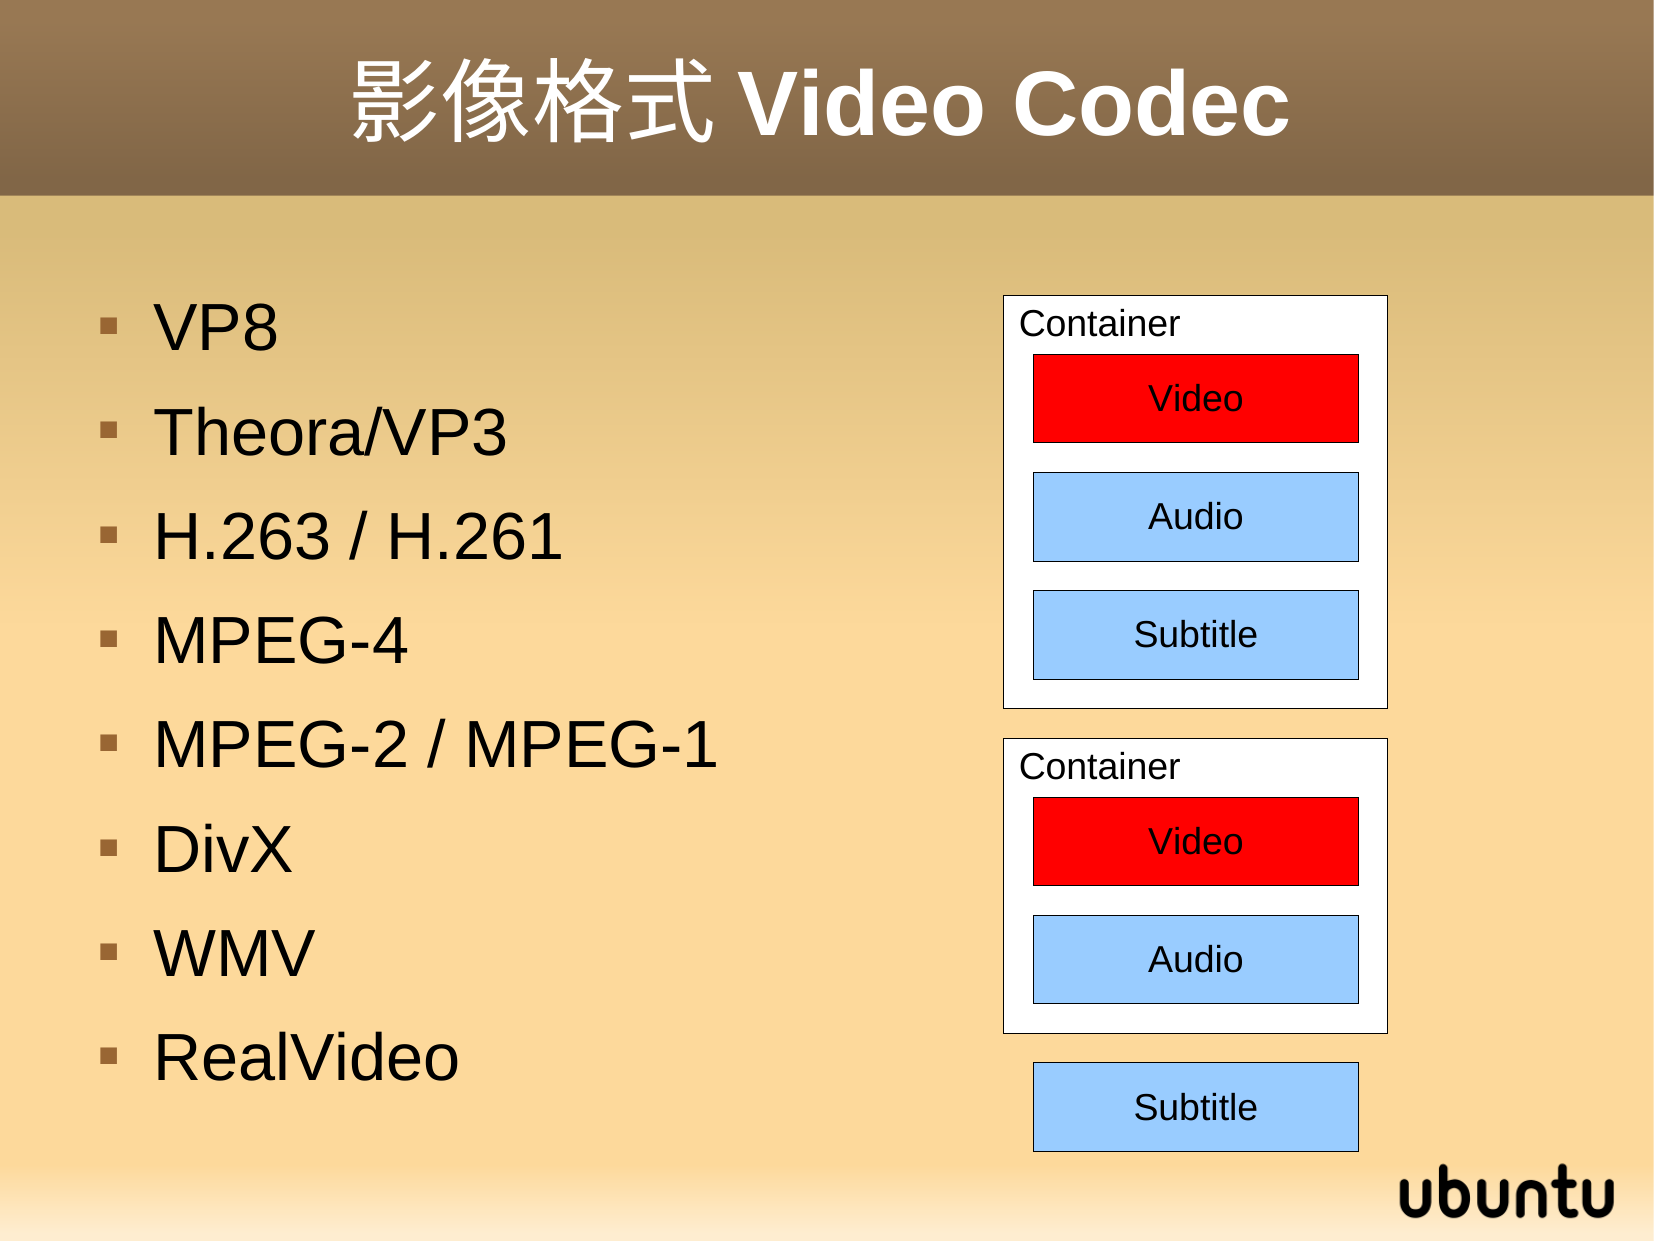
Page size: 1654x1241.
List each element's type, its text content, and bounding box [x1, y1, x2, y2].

text_box Container [1003, 738, 1388, 1034]
title 影像格式Video Codec [76, 0, 1565, 208]
picture [0, 0, 1654, 1241]
text_box Subtitle [1033, 1062, 1359, 1152]
text_box Audio [1033, 472, 1359, 562]
text_box Video [1033, 797, 1359, 886]
text_box Subtitle [1033, 590, 1359, 680]
text_box Container [1003, 295, 1388, 709]
list VP8 Theora/VP3 H.263 / H.261 MPEG-4 MPEG-2 / MPEG-1 DivX WMV RealVideo [82, 290, 809, 1109]
text_box Audio [1033, 915, 1359, 1004]
text_box Video [1033, 354, 1359, 443]
